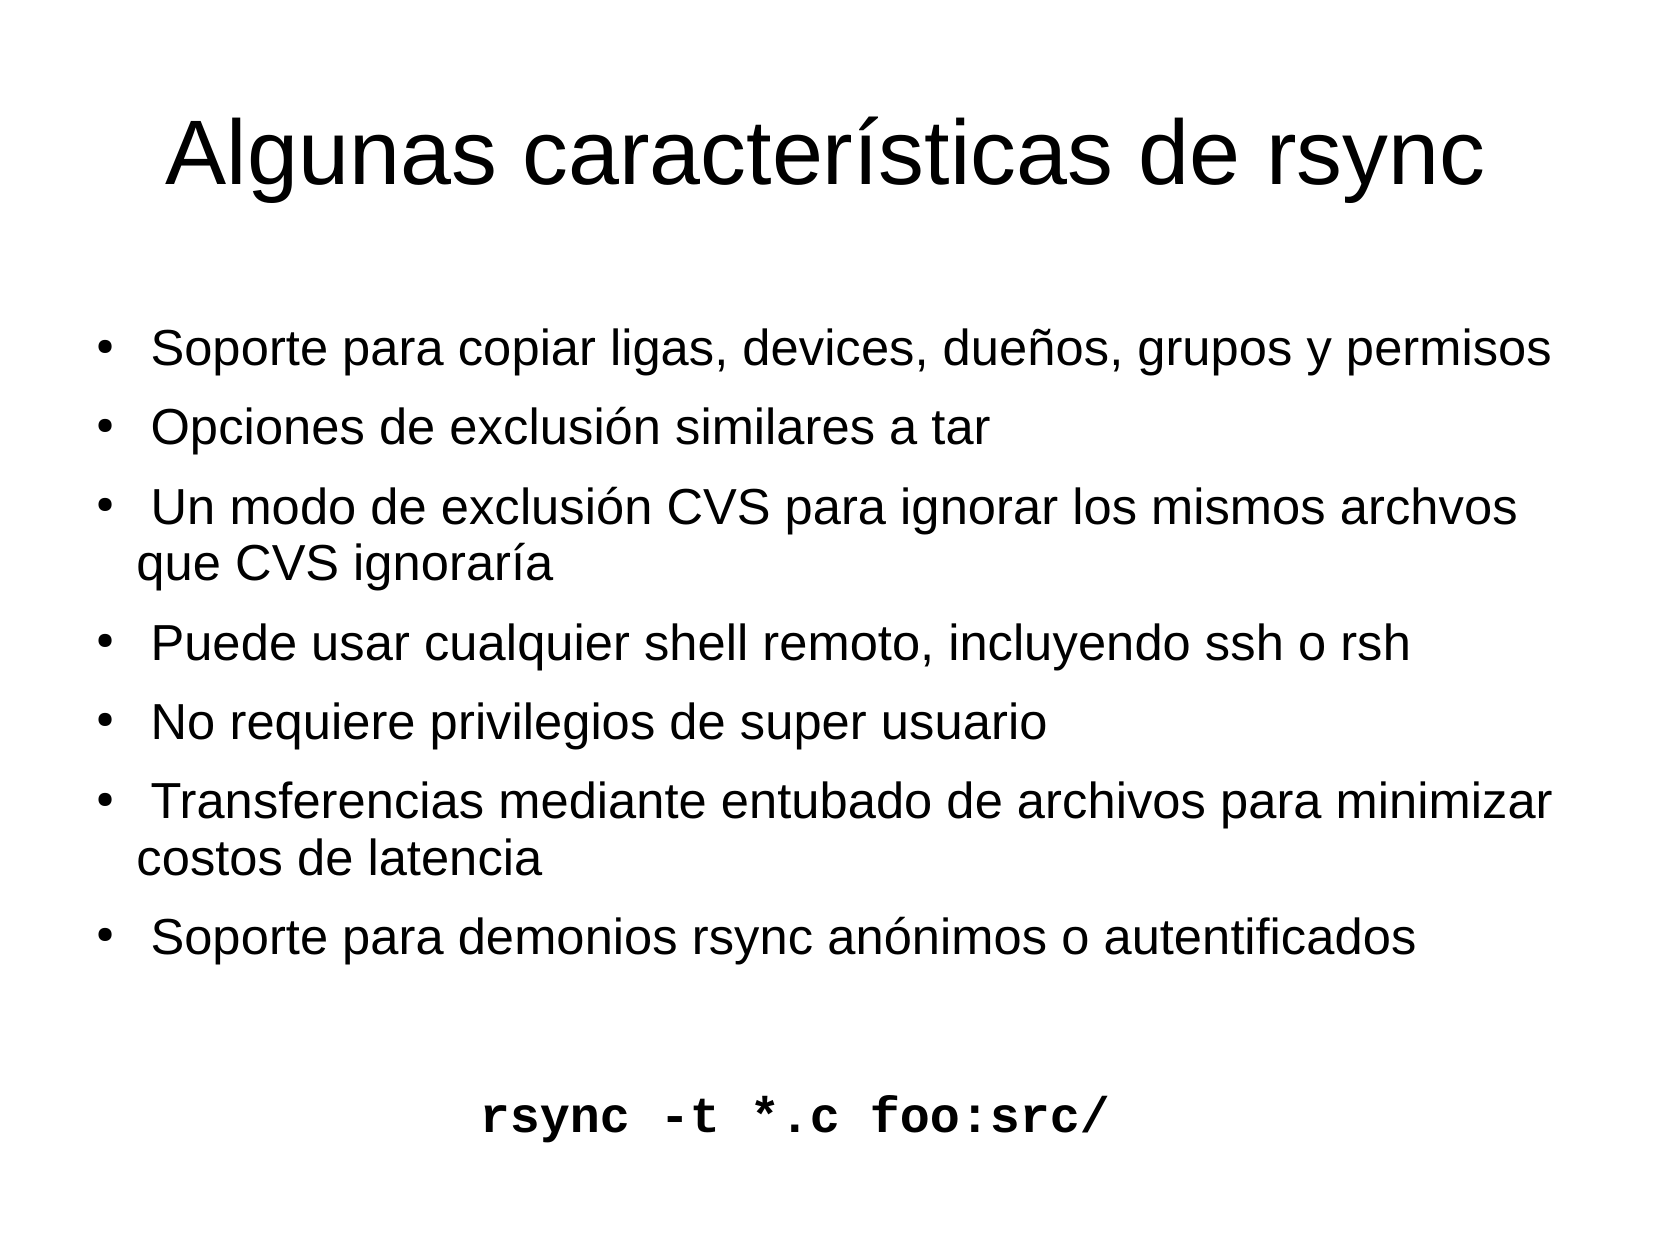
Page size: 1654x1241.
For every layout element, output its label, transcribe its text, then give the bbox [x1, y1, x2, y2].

title Algunas características de rsync [82, 49, 1571, 257]
text_box rsync -t *.c foo:src/ [465, 1083, 1125, 1156]
list Soporte para copiar ligas, devices, dueños, grupos y permisos Opciones de exclusión similares a tar Un modo de exclusión CVS para ignorar los mismos archvos que CVS ignoraría Puede usar cualquier shell remoto, incluyendo ssh o rsh No requiere privilegios de super usuario Transferencias mediante entubado de archivos para minimizar costos de latencia Soporte para demonios rsync anónimos o autentificados [82, 319, 1571, 1013]
